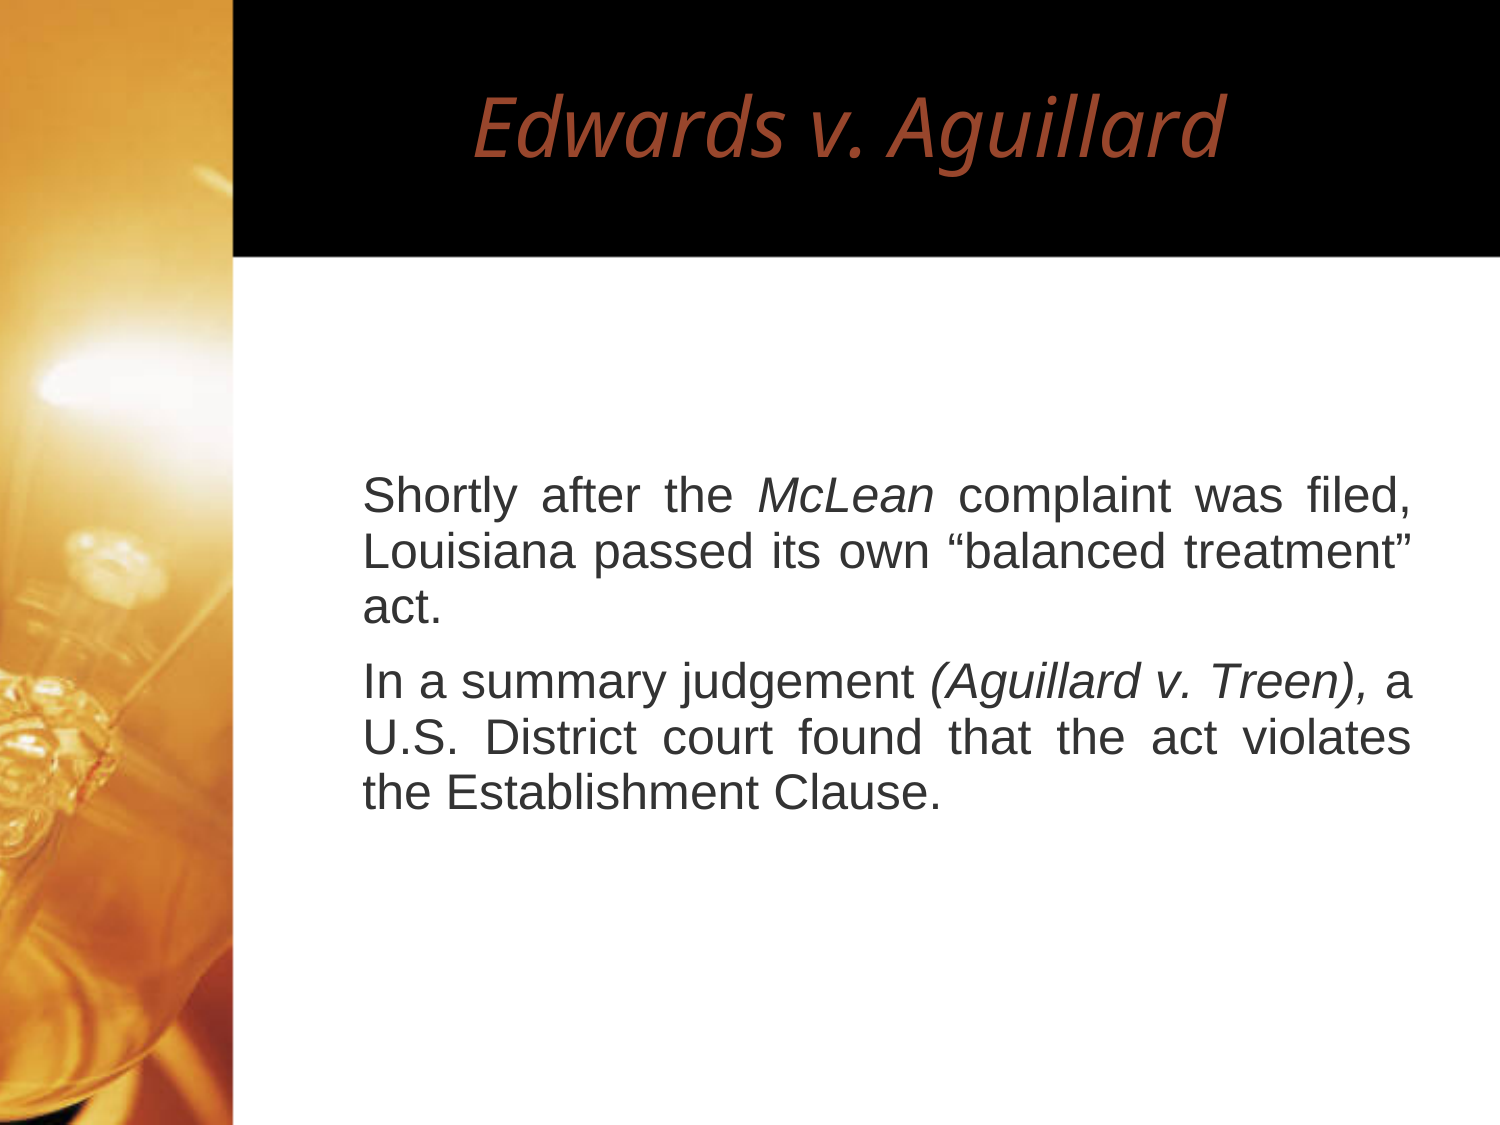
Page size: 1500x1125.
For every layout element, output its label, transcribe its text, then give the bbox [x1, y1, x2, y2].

subtitle Shortly after the McLean complaint was filed, Louisiana passed its own “balanced treatment” act. In a summary judgement (Aguillard v. Treen), a U.S. District court found that the act violates the Establishment Clause. [287, 287, 1413, 1001]
picture [0, 0, 1500, 1125]
title Edwards v. Aguillard [287, 17, 1413, 233]
